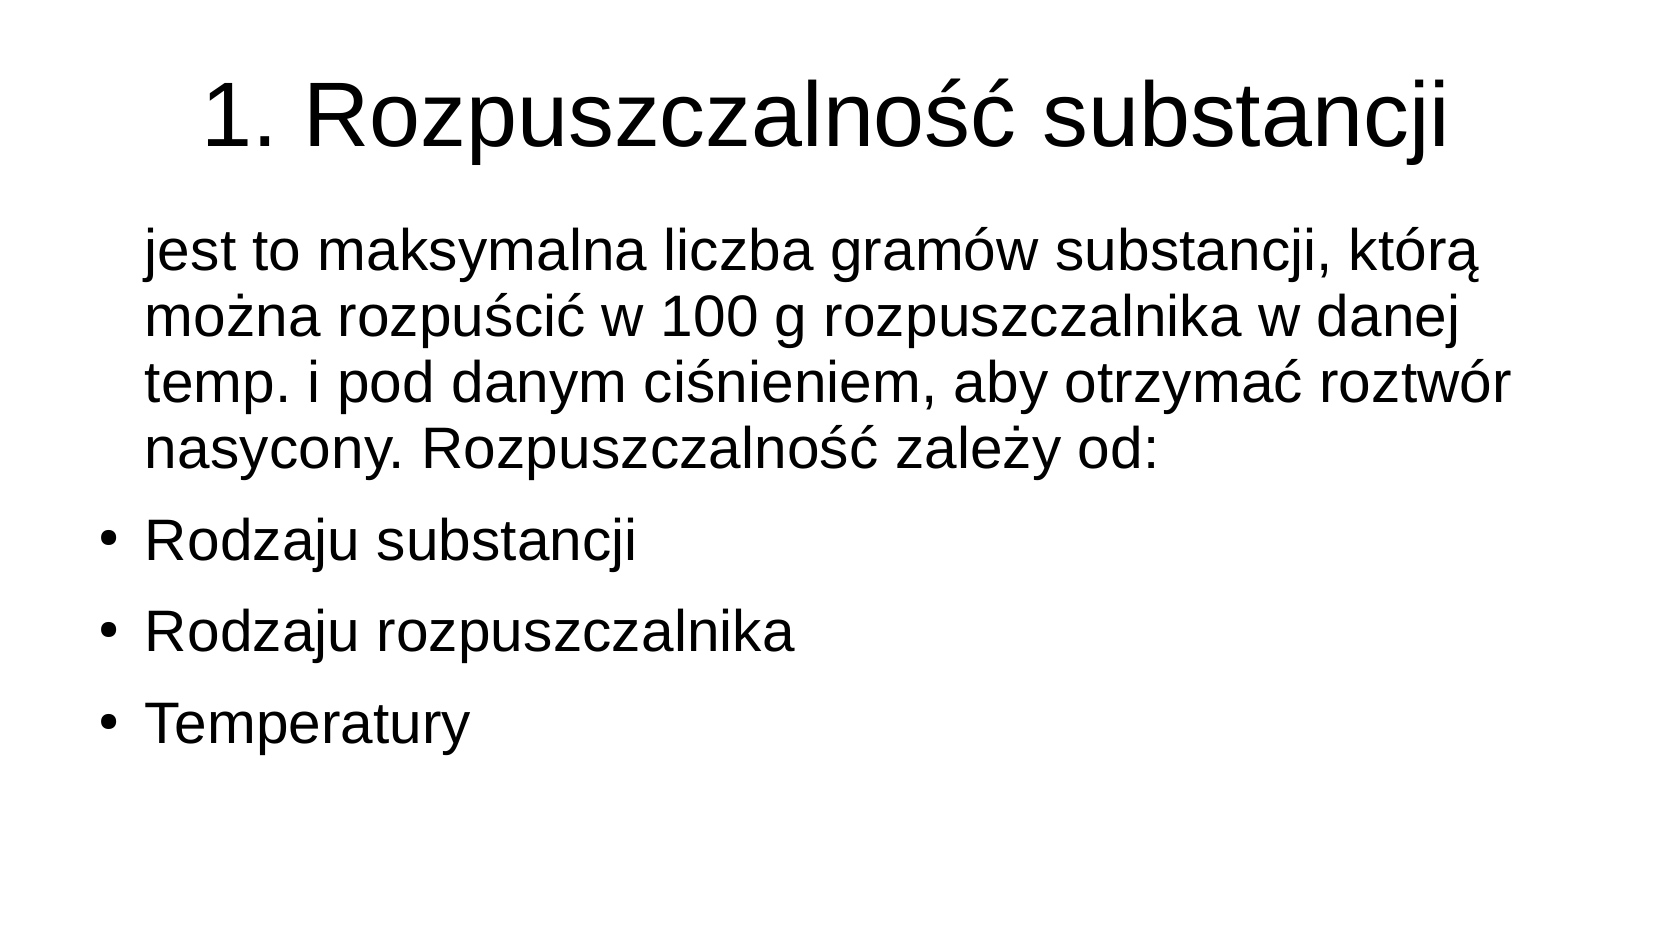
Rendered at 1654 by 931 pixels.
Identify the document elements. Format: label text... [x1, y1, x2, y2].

list jest to maksymalna liczba gramów substancji, którą można rozpuścić w 100 g rozpuszczalnika w danej temp. i pod danym ciśnieniem, aby otrzymać roztwór nasycony. Rozpuszczalność zależy od: Rodzaju substancji Rodzaju rozpuszczalnika Temperatury [82, 217, 1571, 758]
title 1. Rozpuszczalność substancji [82, 37, 1571, 193]
